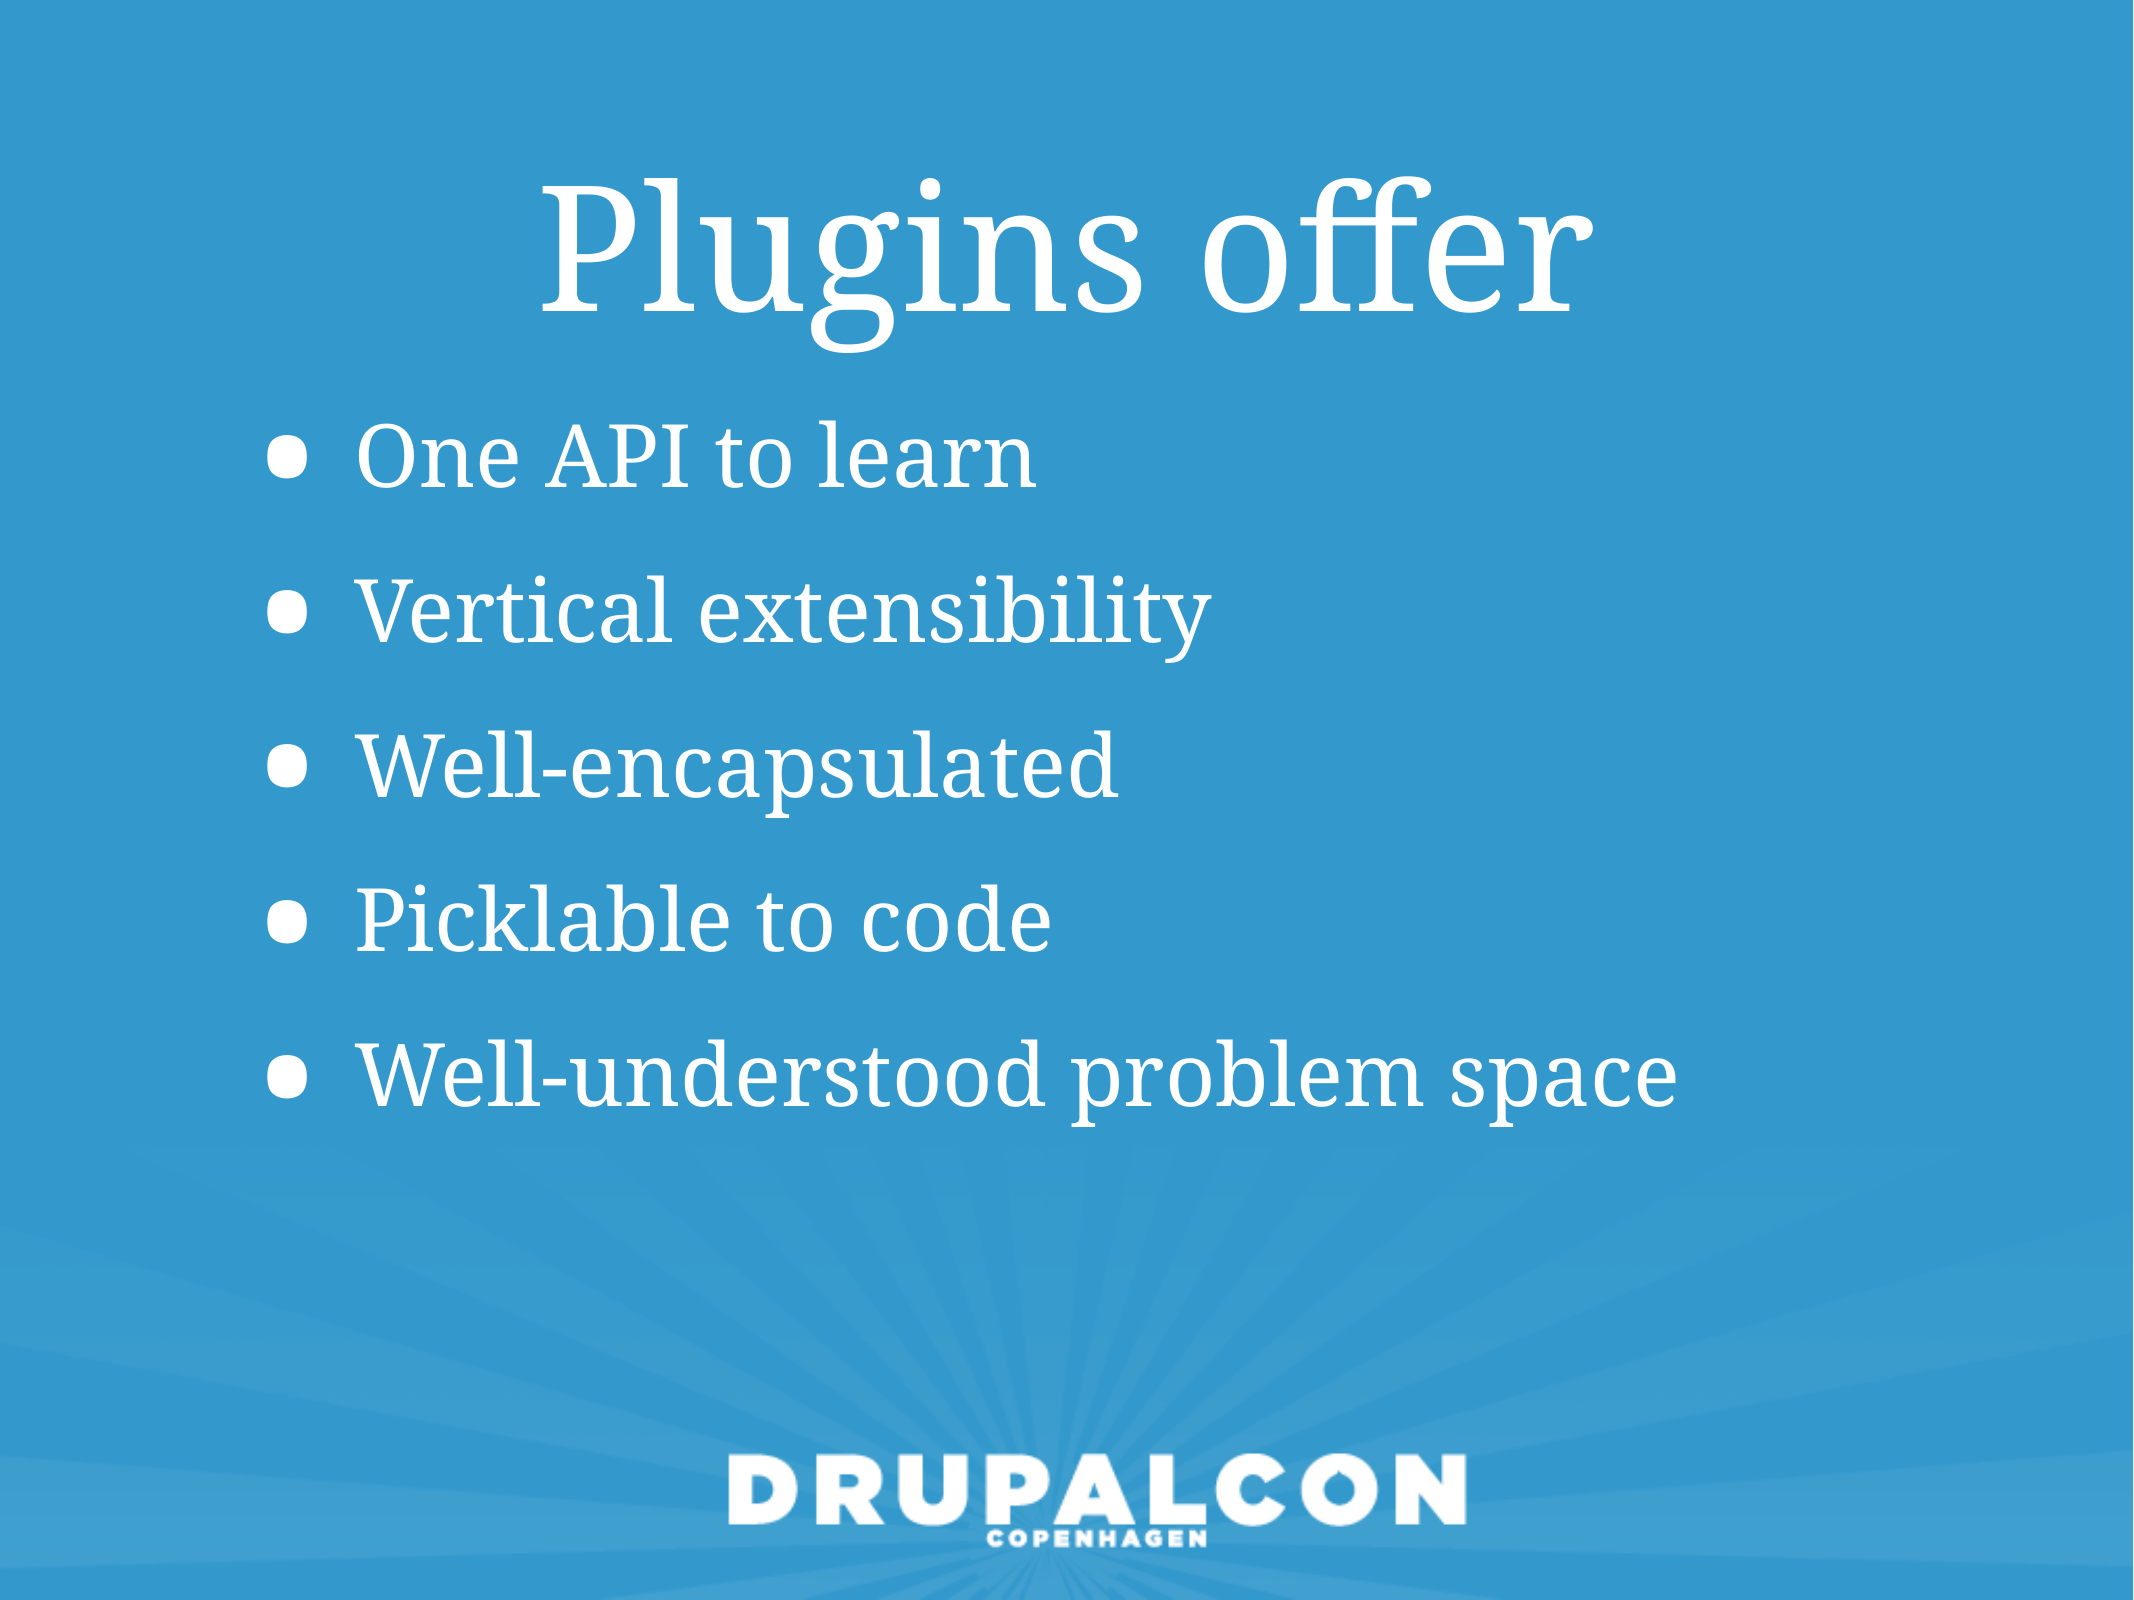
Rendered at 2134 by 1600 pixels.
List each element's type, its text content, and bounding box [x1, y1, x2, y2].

title Plugins offer [208, 15, 1925, 217]
list One API to learn Vertical extensibility Well-encapsulated Picklable to code Well-understood problem space [208, 217, 1925, 1307]
picture [0, 0, 2134, 1600]
